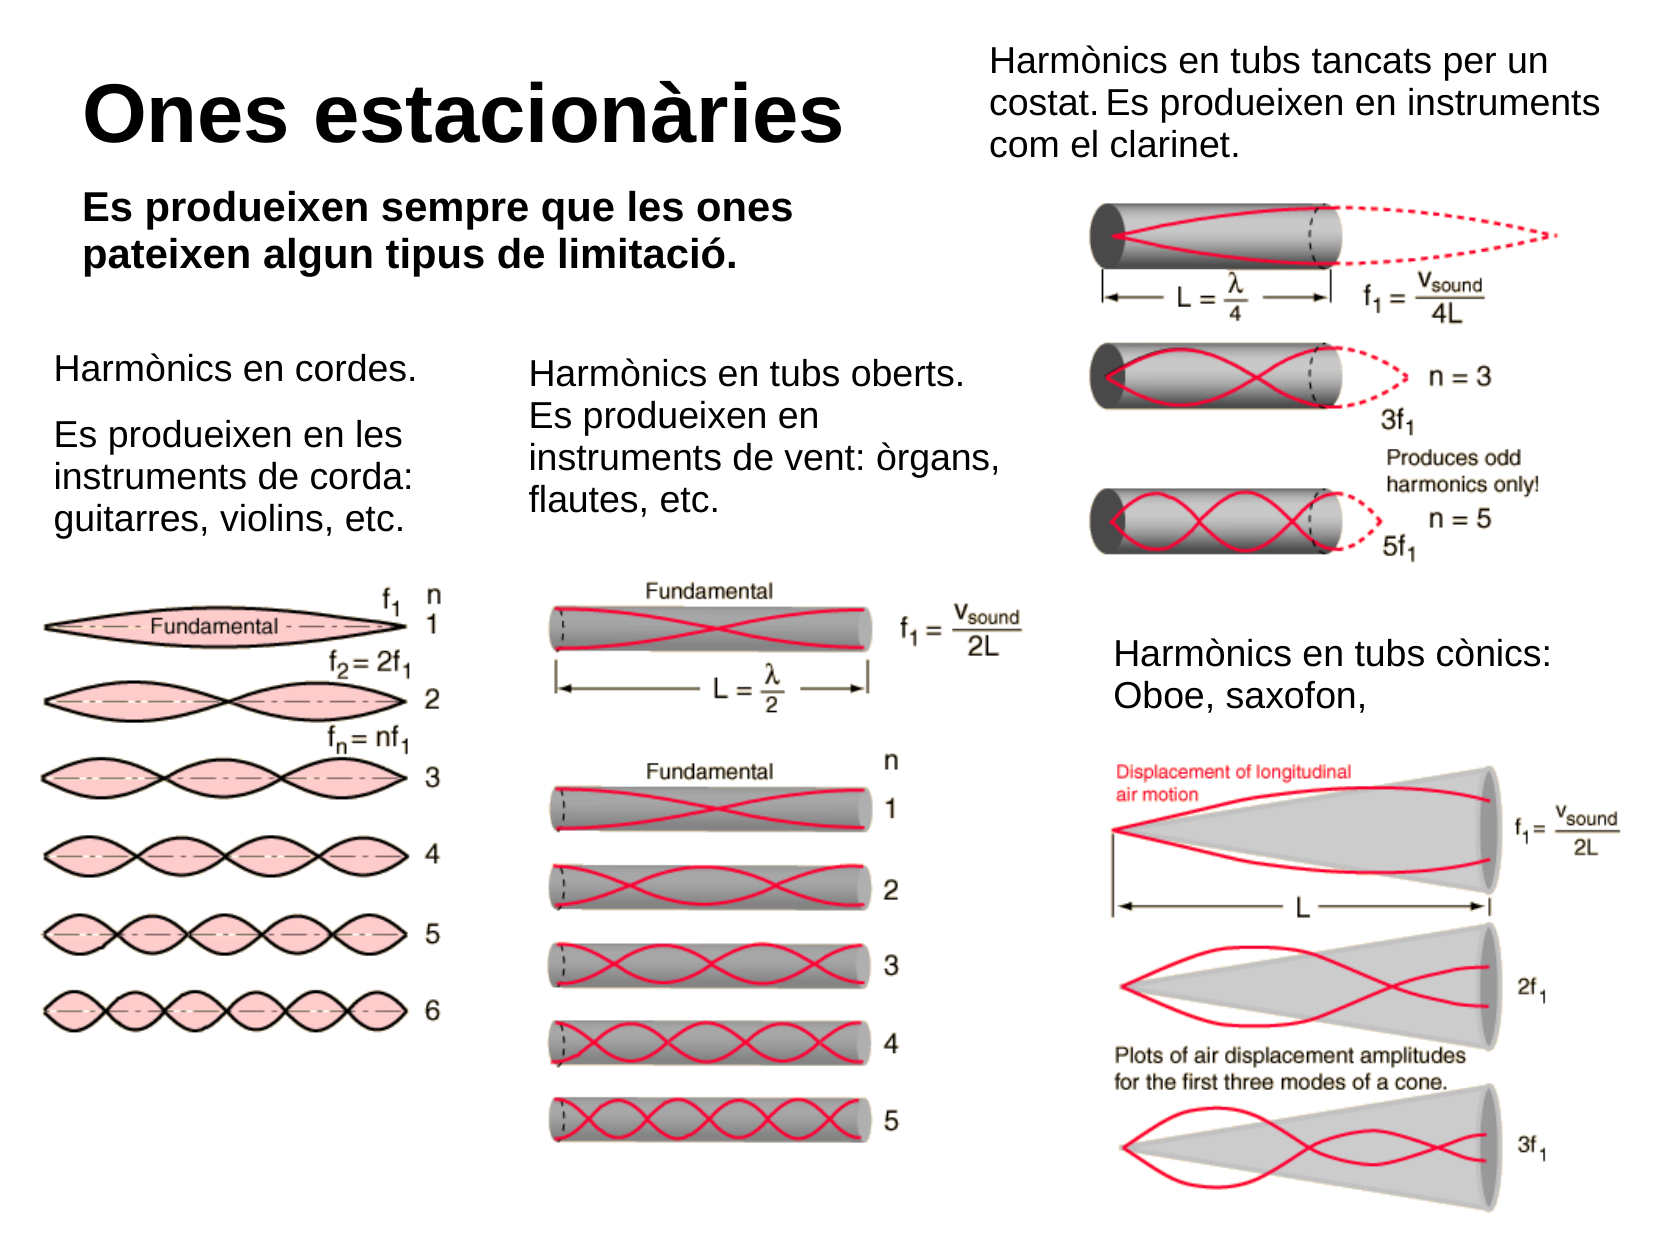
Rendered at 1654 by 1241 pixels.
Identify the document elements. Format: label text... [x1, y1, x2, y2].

text_box Harmònics en tubs oberts. Es produeixen en instruments de vent: òrgans, flautes, etc. [513, 345, 1021, 528]
picture [535, 740, 912, 1157]
text_box Harmònics en tubs cònics: Oboe, saxofon, [1098, 624, 1581, 724]
picture [539, 574, 1034, 722]
picture [33, 576, 458, 1042]
text_box Harmònics en tubs tancats per un costat. Es produeixen en instruments com el clarinet. [974, 31, 1654, 173]
picture [1094, 749, 1636, 1226]
text_box Ones estacionàries Es produeixen sempre que les ones pateixen algun tipus de limitació. [67, 60, 879, 285]
picture [1077, 188, 1571, 567]
text_box Harmònics en cordes. Es produeixen en les instruments de corda: guitarres, violins, etc. [38, 340, 443, 567]
